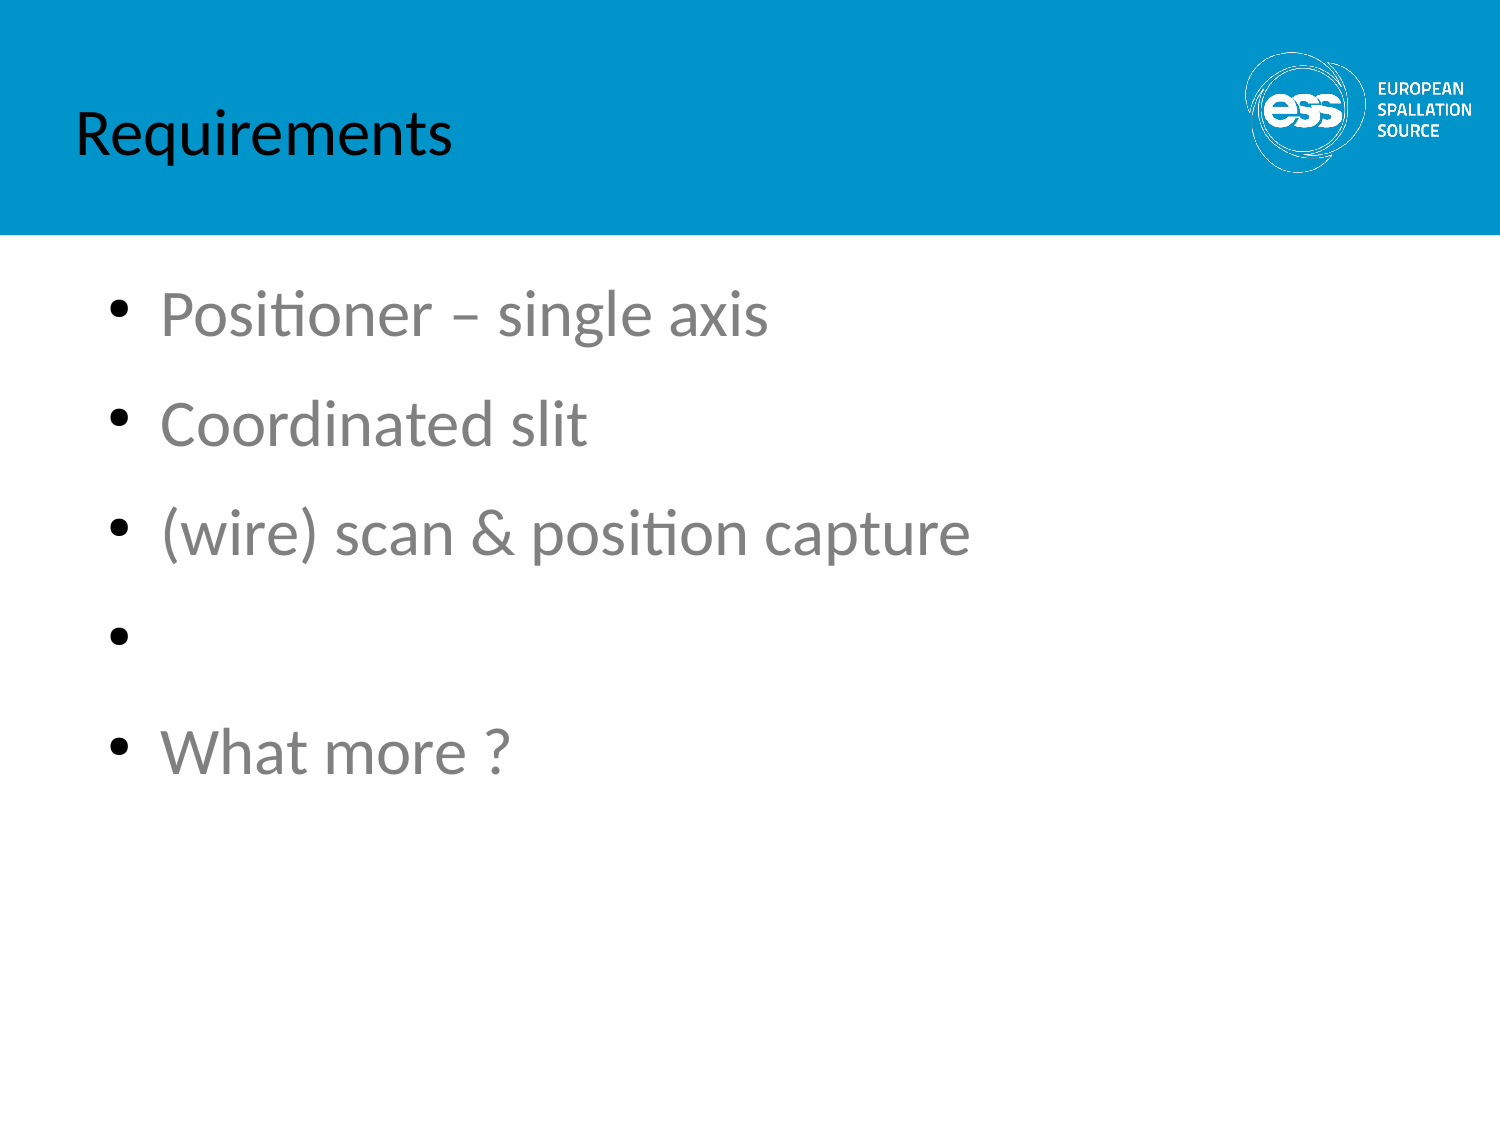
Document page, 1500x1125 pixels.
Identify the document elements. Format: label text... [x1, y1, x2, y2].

picture [1264, 94, 1342, 127]
picture [1423, 83, 1430, 94]
picture [1443, 86, 1450, 93]
picture [1398, 109, 1406, 115]
picture [1389, 104, 1393, 115]
picture [1400, 83, 1407, 94]
picture [1409, 104, 1415, 115]
picture [1436, 104, 1444, 115]
list Positioner – single axis Coordinated slit (wire) scan & position capture What more ? [75, 262, 1426, 1005]
picture [1422, 125, 1428, 134]
title Requirements [75, 45, 1247, 233]
picture [1432, 125, 1438, 136]
picture [1454, 83, 1458, 94]
picture [1379, 83, 1385, 94]
picture [1418, 104, 1423, 115]
